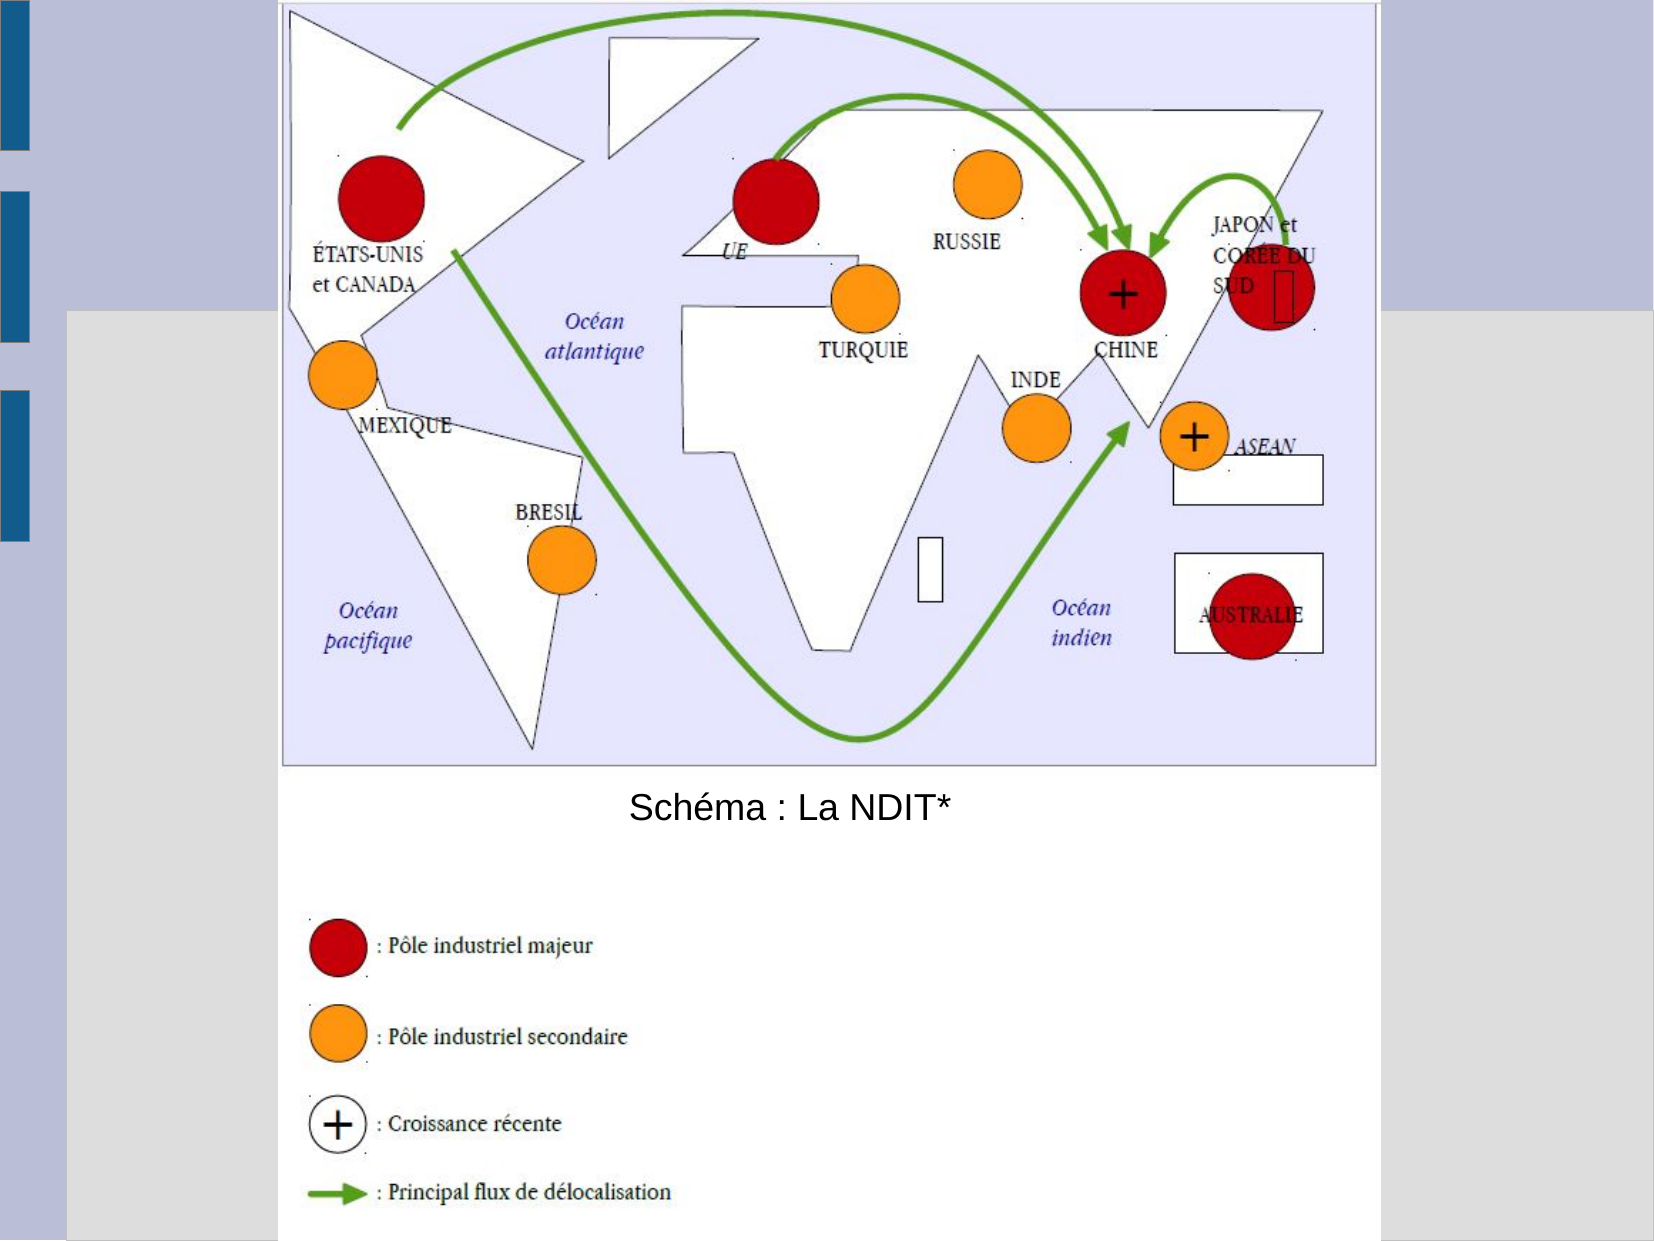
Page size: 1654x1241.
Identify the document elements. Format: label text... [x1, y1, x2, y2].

text_box Schéma : La NDIT* [614, 779, 967, 837]
picture [278, 0, 1381, 1241]
